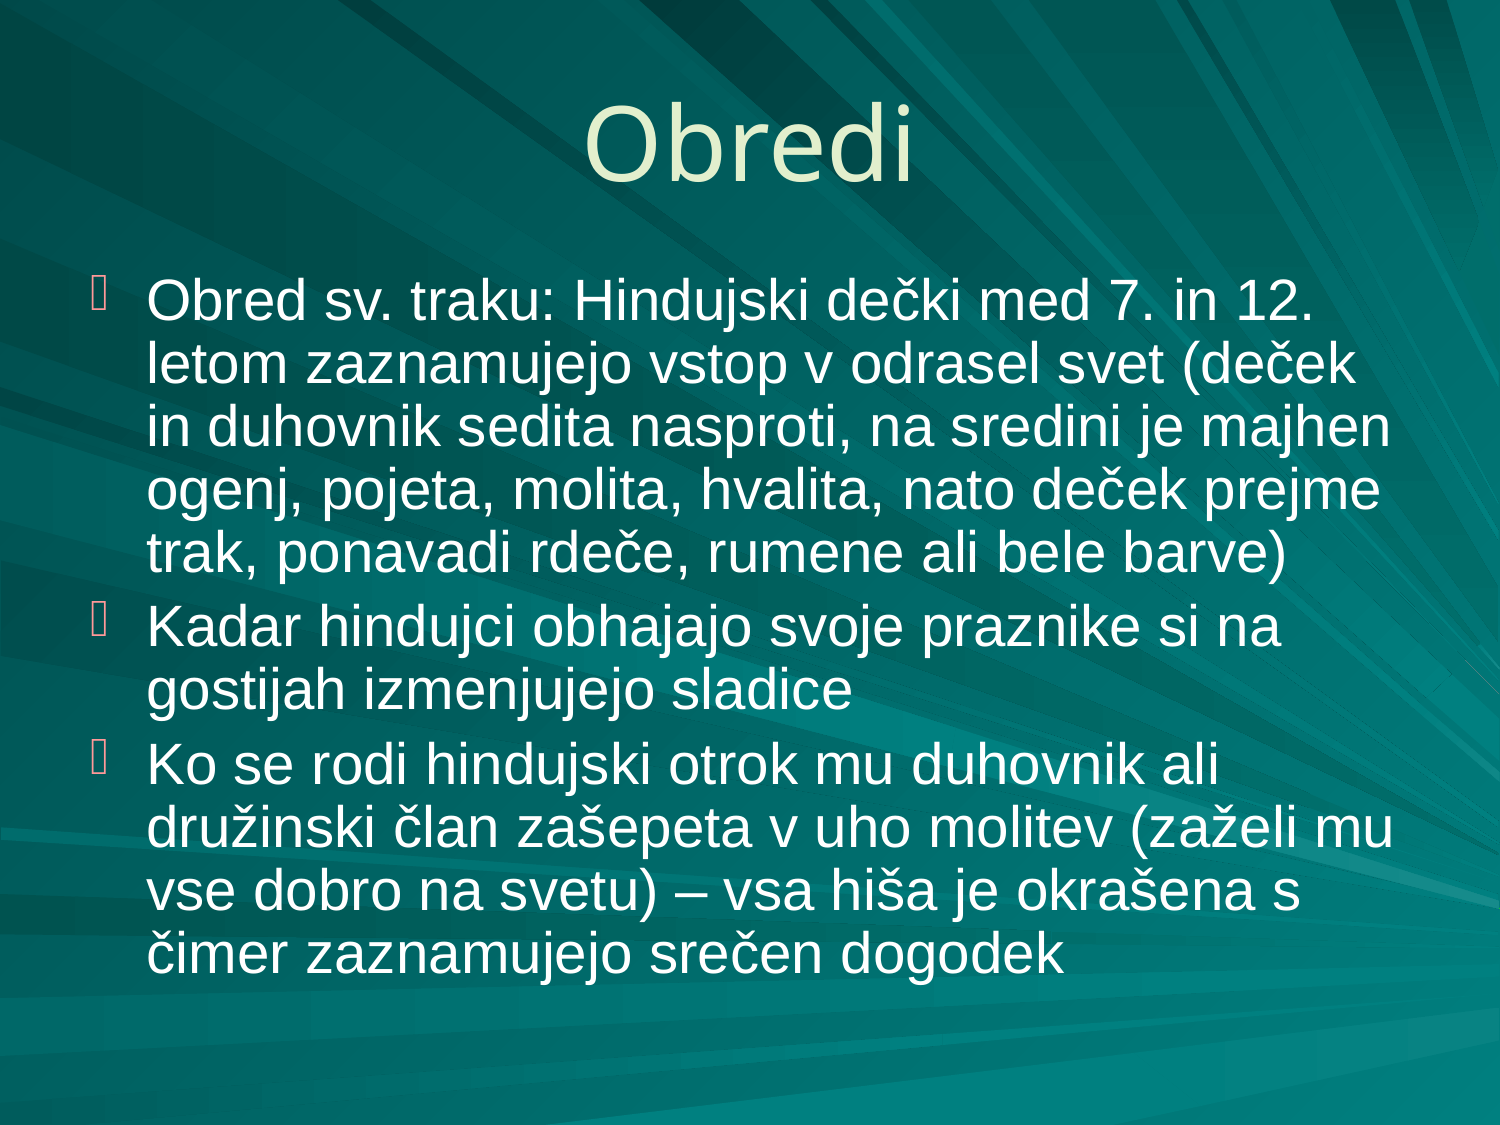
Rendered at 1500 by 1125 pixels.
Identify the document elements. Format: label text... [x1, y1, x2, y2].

list Obred sv. traku: Hindujski dečki med 7. in 12. letom zaznamujejo vstop v odrasel svet (deček in duhovnik sedita nasproti, na sredini je majhen ogenj, pojeta, molita, hvalita, nato deček prejme trak, ponavadi rdeče, rumene ali bele barve) Kadar hindujci obhajajo svoje praznike si na gostijah izmenjujejo sladice Ko se rodi hindujski otrok mu duhovnik ali družinski član zašepeta v uho molitev (zaželi mu vse dobro na svetu) – vsa hiša je okrašena s čimer zaznamujejo srečen dogodek [75, 262, 1425, 1006]
title Obredi [75, 45, 1425, 234]
